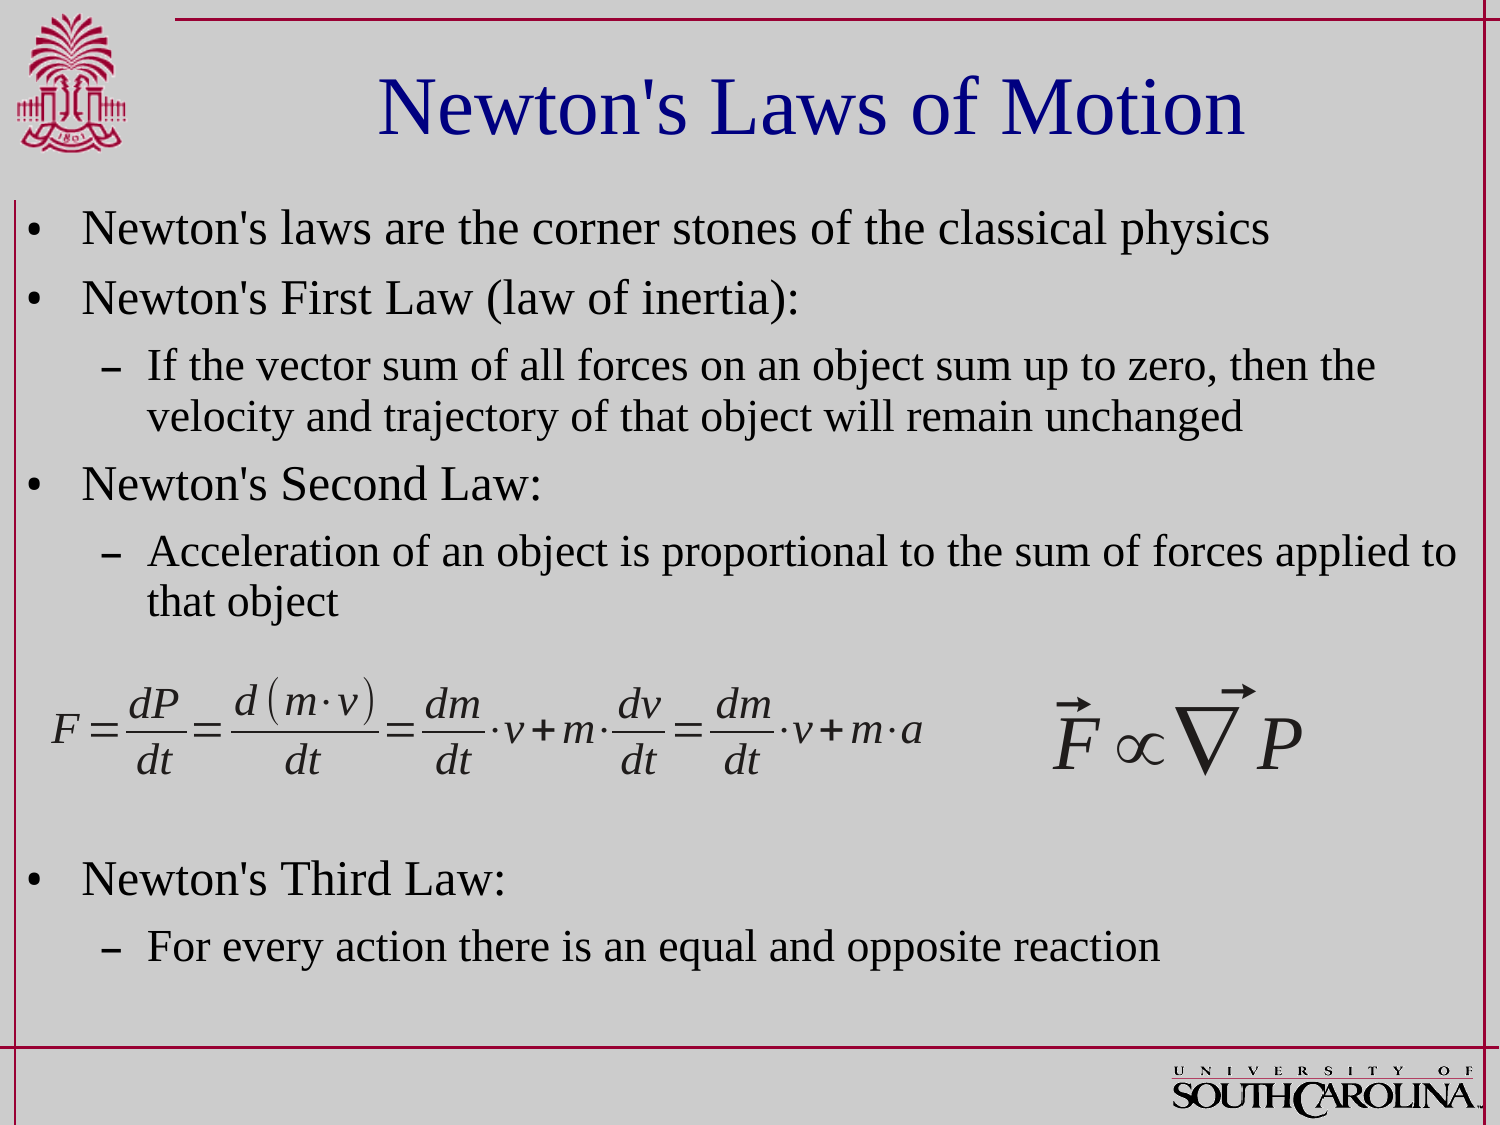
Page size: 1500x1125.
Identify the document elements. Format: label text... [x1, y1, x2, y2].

picture [12, 12, 131, 155]
list Newton's laws are the corner stones of the classical physics Newton's First Law (law of inertia): If the vector sum of all forces on an object sum up to zero, then the velocity and trajectory of that object will remain unchanged Newton's Second Law: Acceleration of an object is proportional to the sum of forces applied to that object Newton's Third Law: For every action there is an equal and opposite reaction [24, 200, 1476, 998]
chart [35, 675, 937, 785]
title Newton's Laws of Motion [174, 24, 1450, 188]
chart [1027, 681, 1329, 788]
picture [1162, 1049, 1483, 1125]
